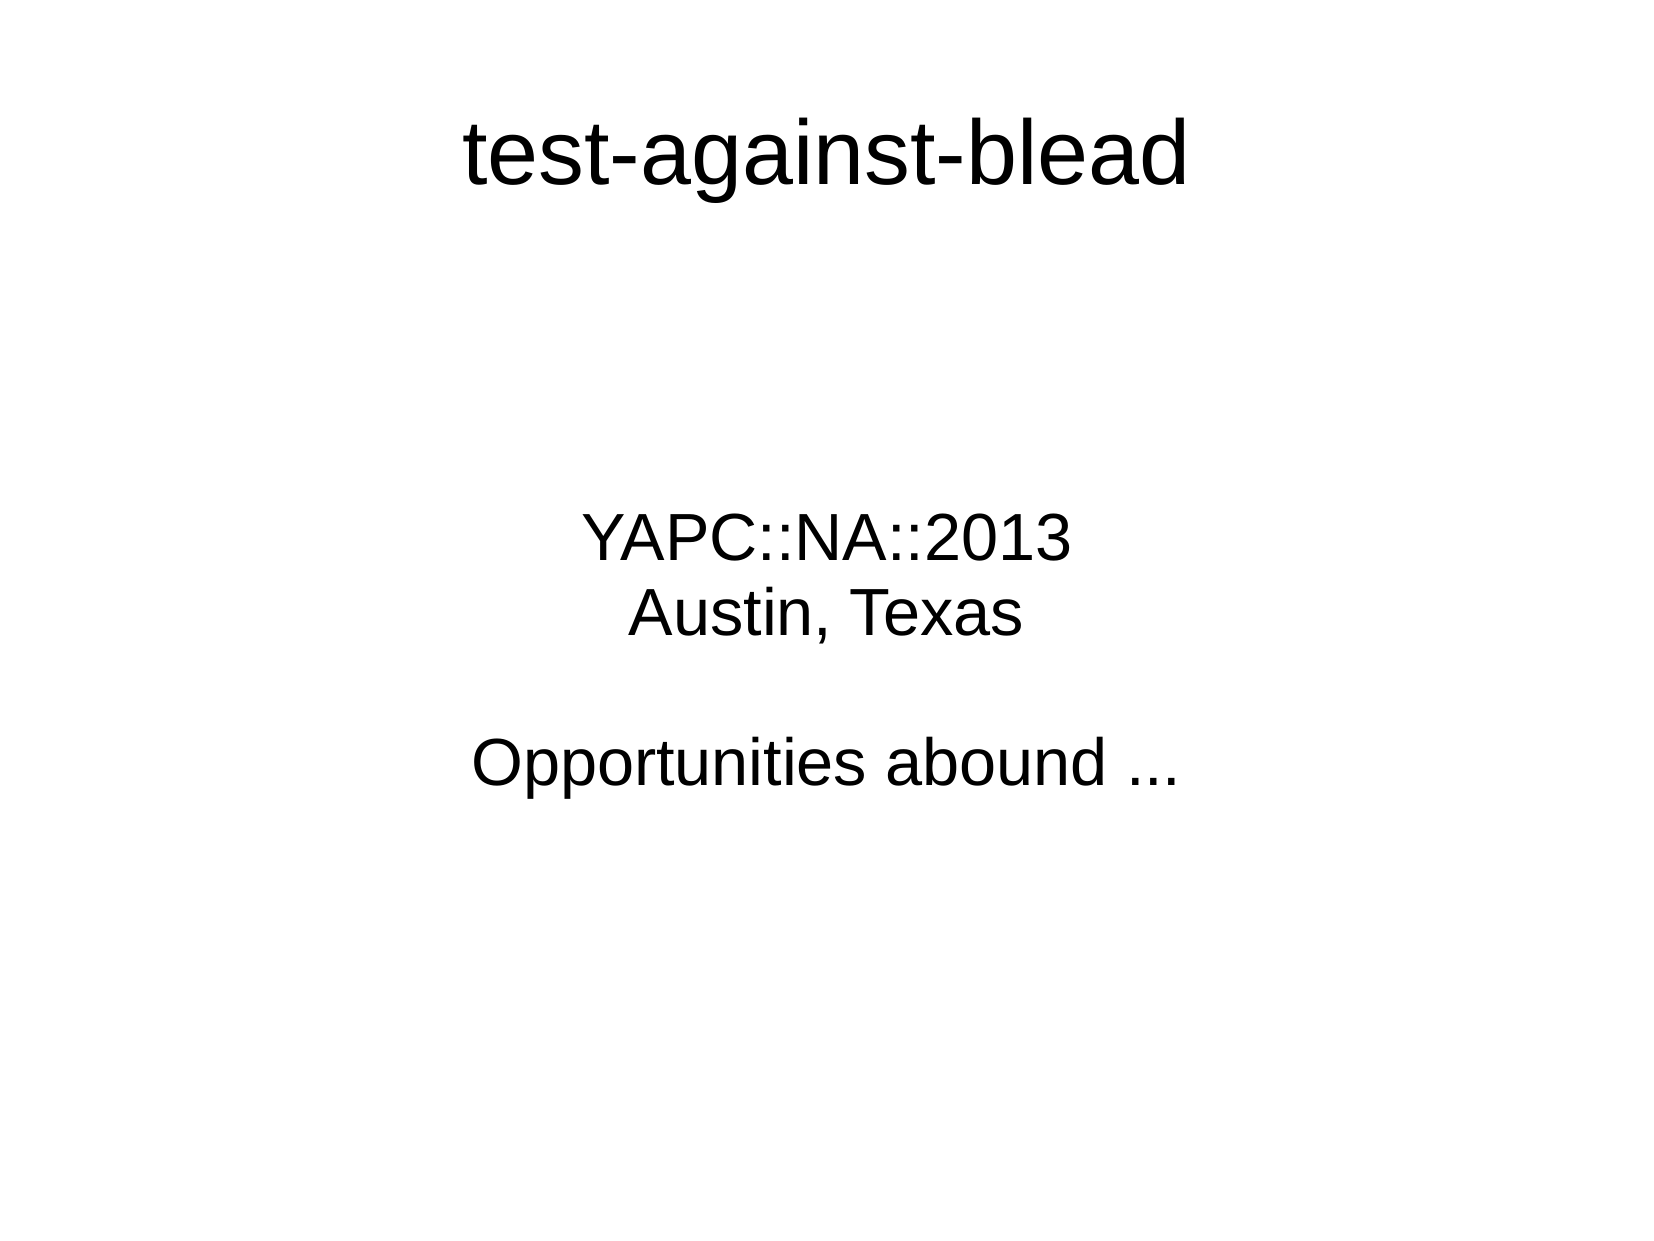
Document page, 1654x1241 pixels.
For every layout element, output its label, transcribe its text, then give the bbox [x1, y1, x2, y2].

subtitle YAPC::NA::2013 Austin, Texas Opportunities abound ... [82, 290, 1571, 1010]
title test-against-blead [82, 49, 1571, 257]
